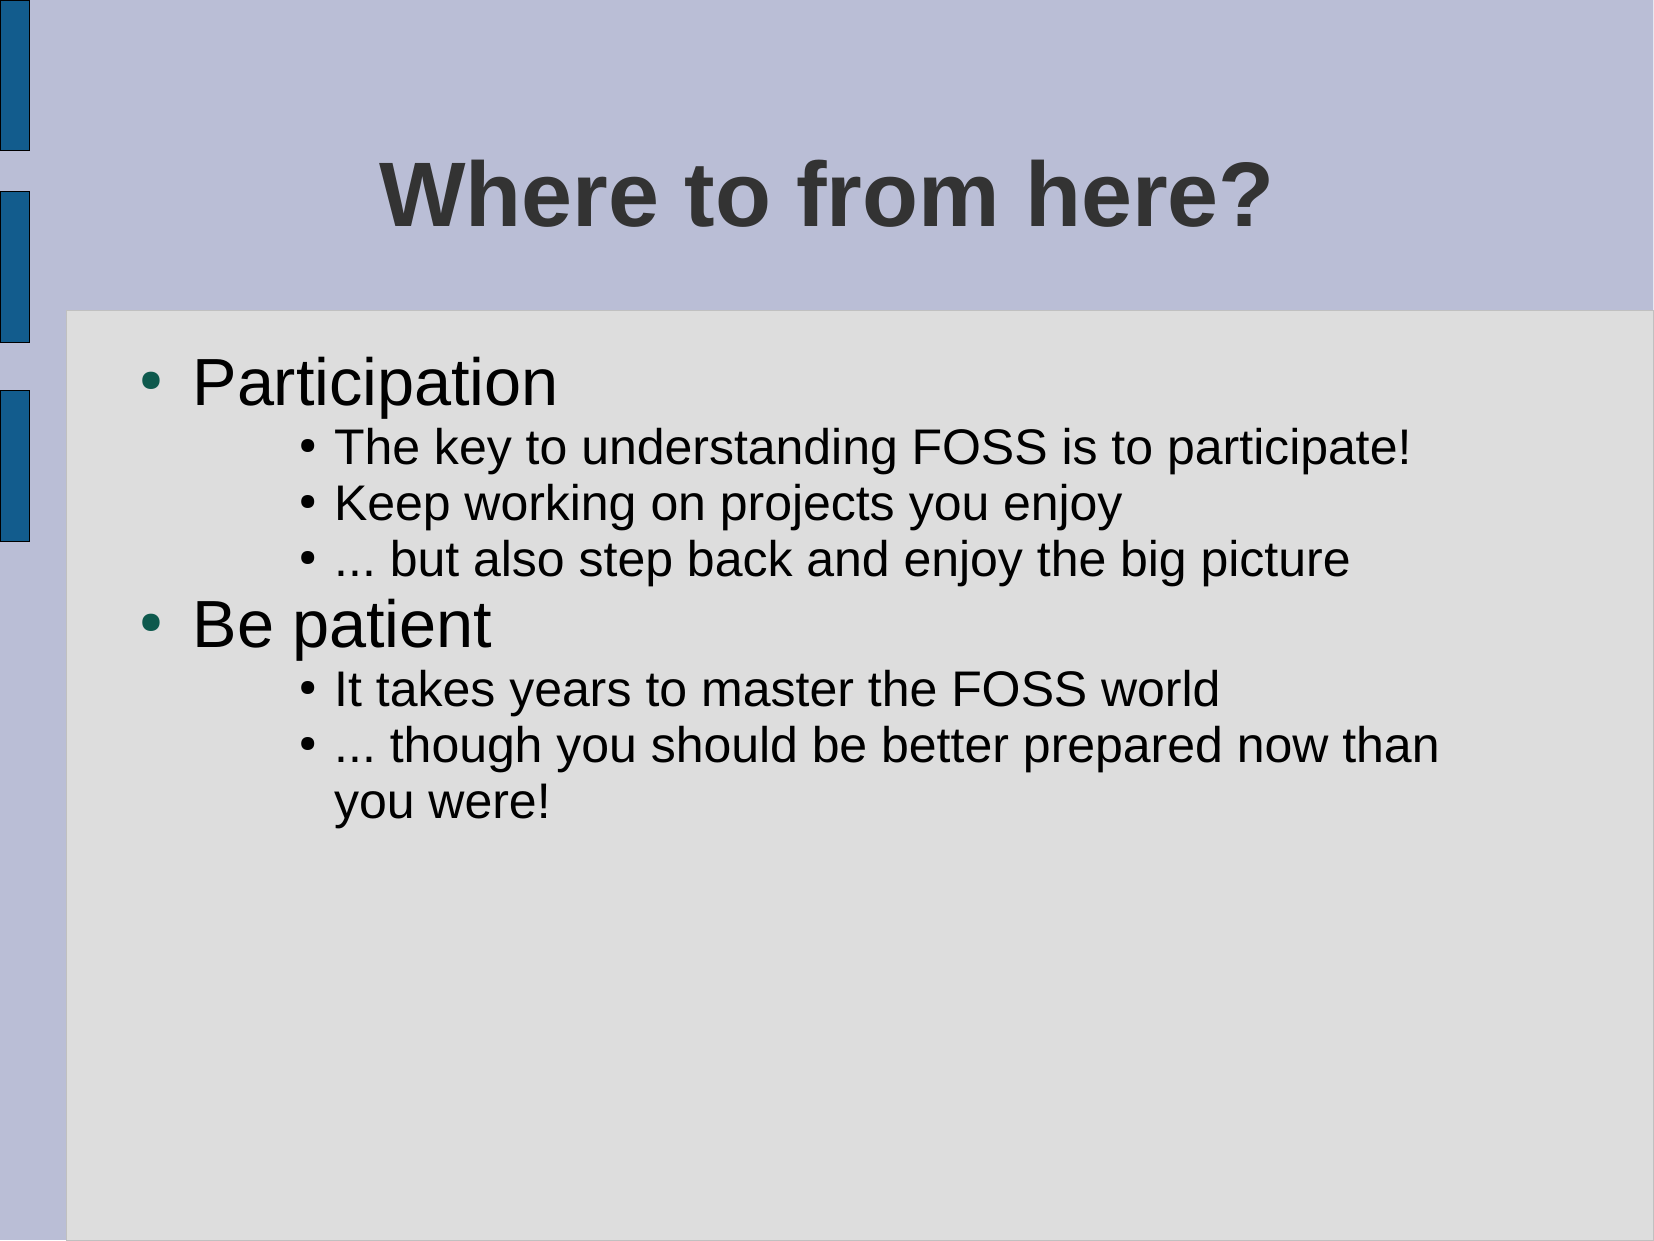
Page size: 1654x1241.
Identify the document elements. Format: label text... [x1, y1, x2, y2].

title Where to from here? [121, 98, 1534, 291]
list Participation The key to understanding FOSS is to participate! Keep working on projects you enjoy ... but also step back and enjoy the big picture Be patient It takes years to master the FOSS world ... though you should be better prepared now than you were! [121, 344, 1534, 1112]
